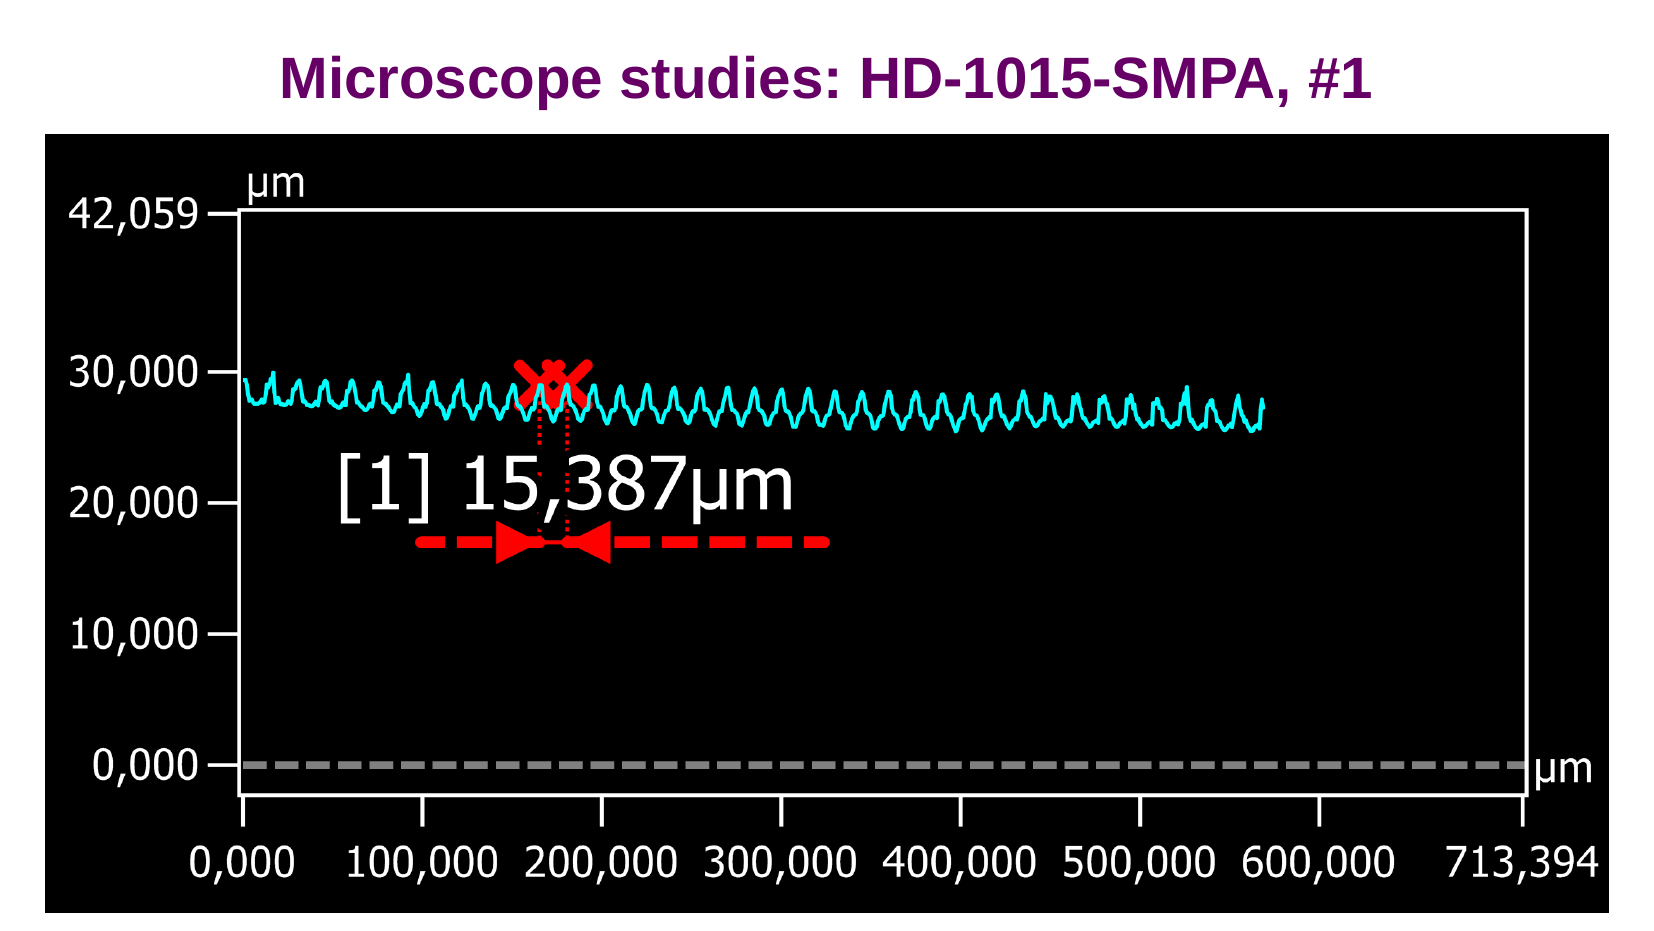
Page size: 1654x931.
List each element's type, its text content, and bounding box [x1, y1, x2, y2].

picture [45, 134, 1609, 913]
title Microscope studies: HD-1015-SMPA, #1 [82, 37, 1571, 121]
